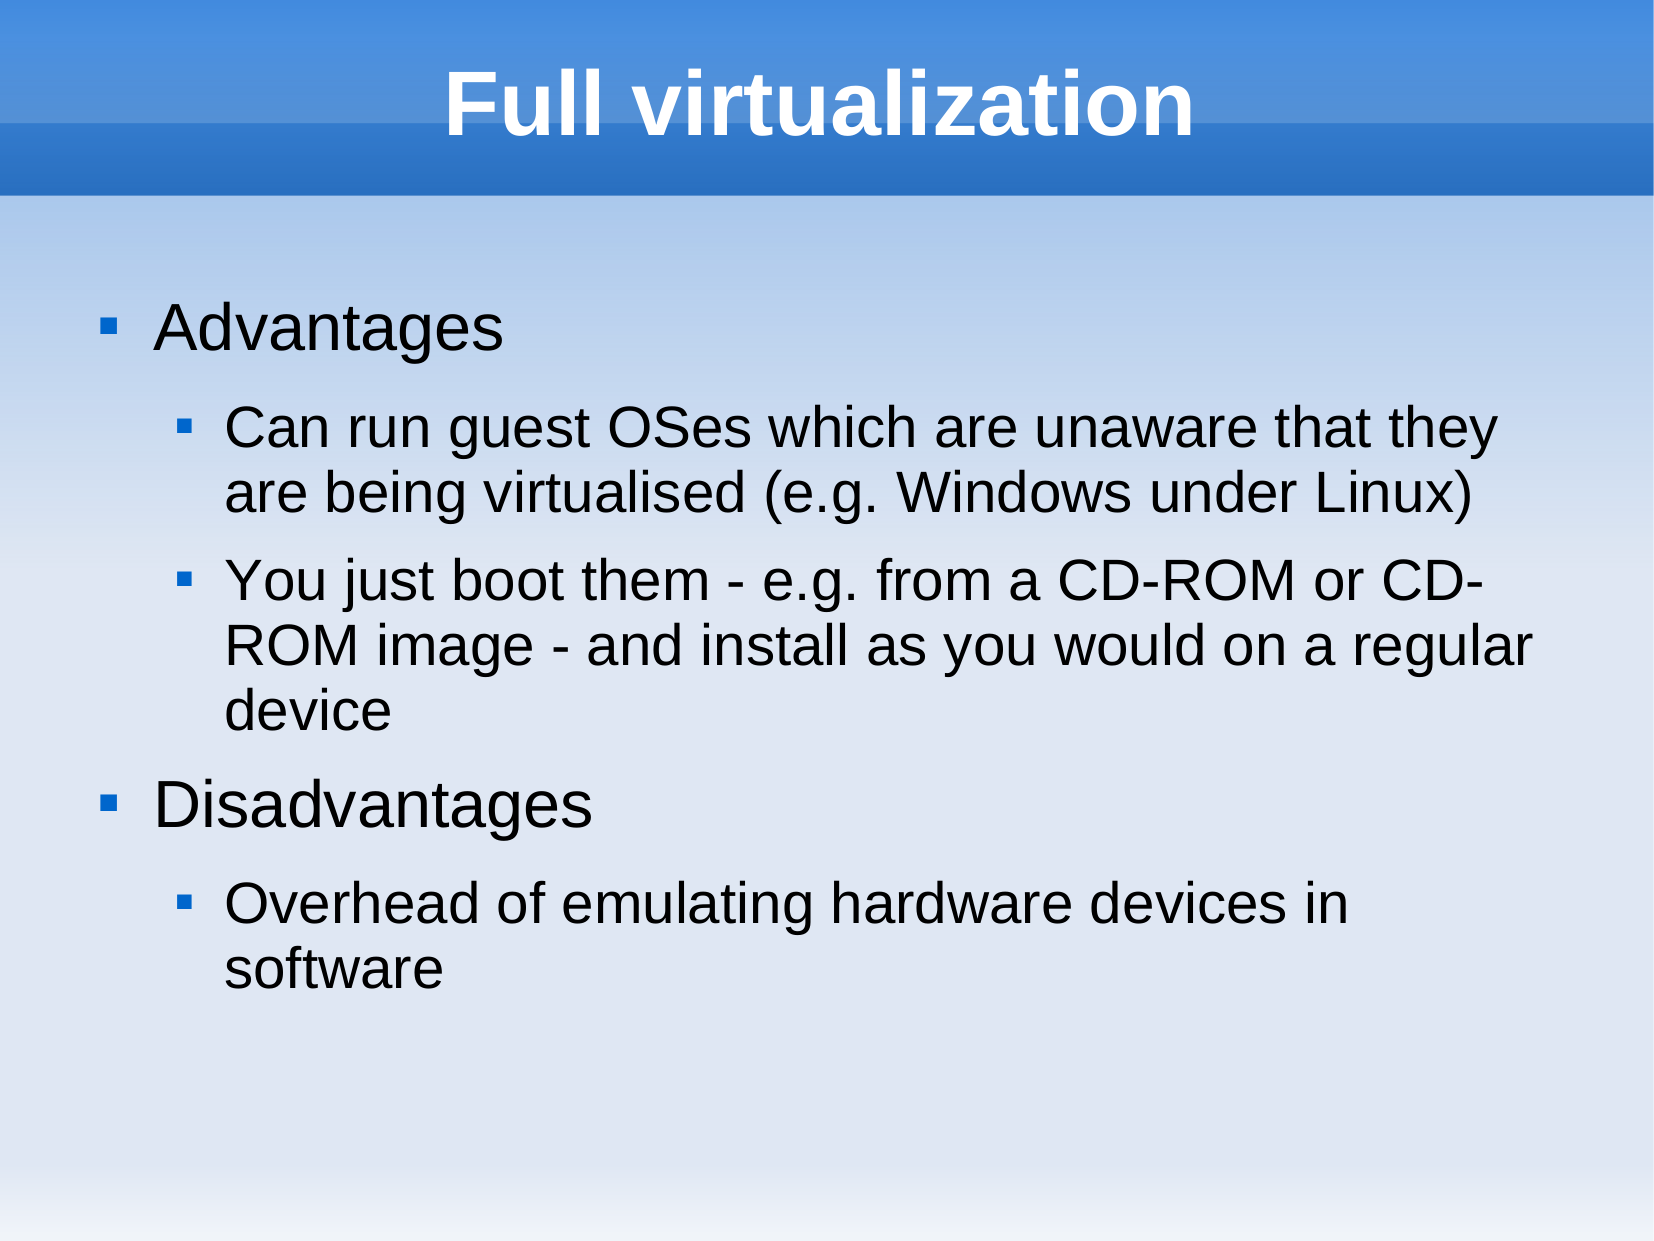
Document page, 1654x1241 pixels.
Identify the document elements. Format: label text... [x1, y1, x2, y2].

list Advantages Can run guest OSes which are unaware that they are being virtualised (e.g. Windows under Linux) You just boot them - e.g. from a CD-ROM or CD-ROM image - and install as you would on a regular device Disadvantages Overhead of emulating hardware devices in software [82, 290, 1571, 1094]
picture [0, 0, 1654, 1241]
title Full virtualization [76, 7, 1565, 200]
